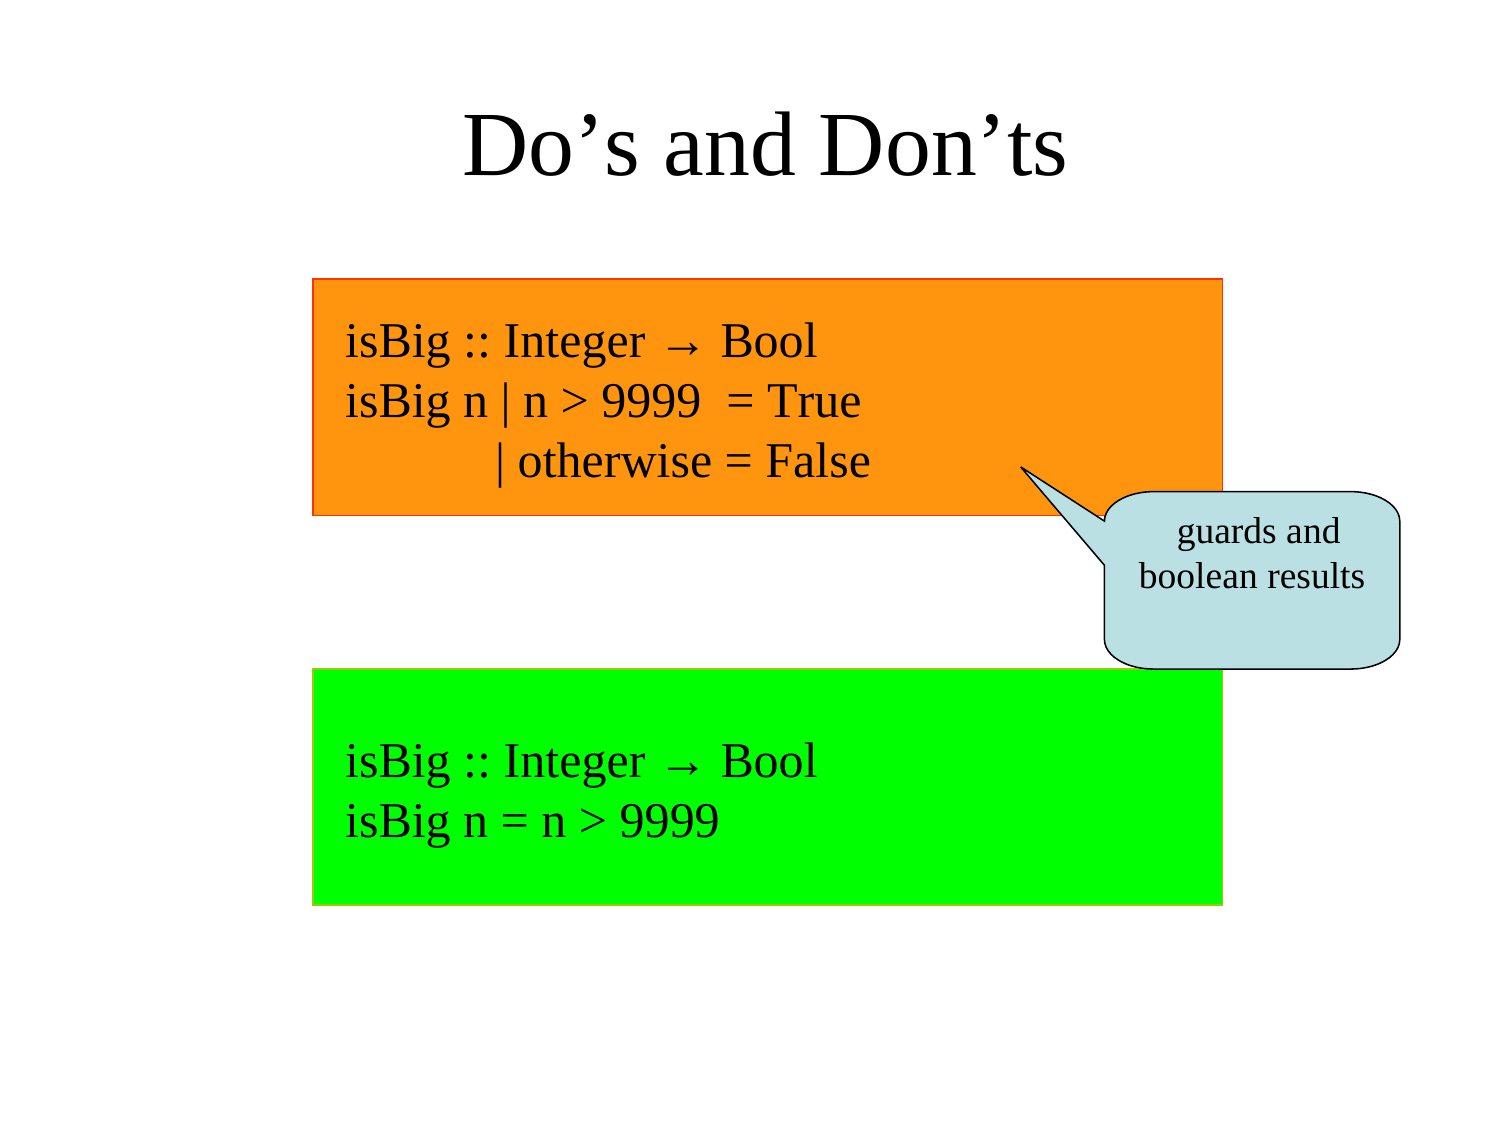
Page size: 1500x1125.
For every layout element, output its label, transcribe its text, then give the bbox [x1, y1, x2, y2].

text_box isBig :: Integer → Bool isBig n = n > 9999 [312, 668, 1223, 906]
title Do’s and Don’ts [75, 45, 1426, 233]
text_box isBig :: Integer → Bool isBig n | n > 9999 = True | otherwise = False [312, 278, 1223, 516]
text_box guards and boolean results [1020, 466, 1400, 670]
